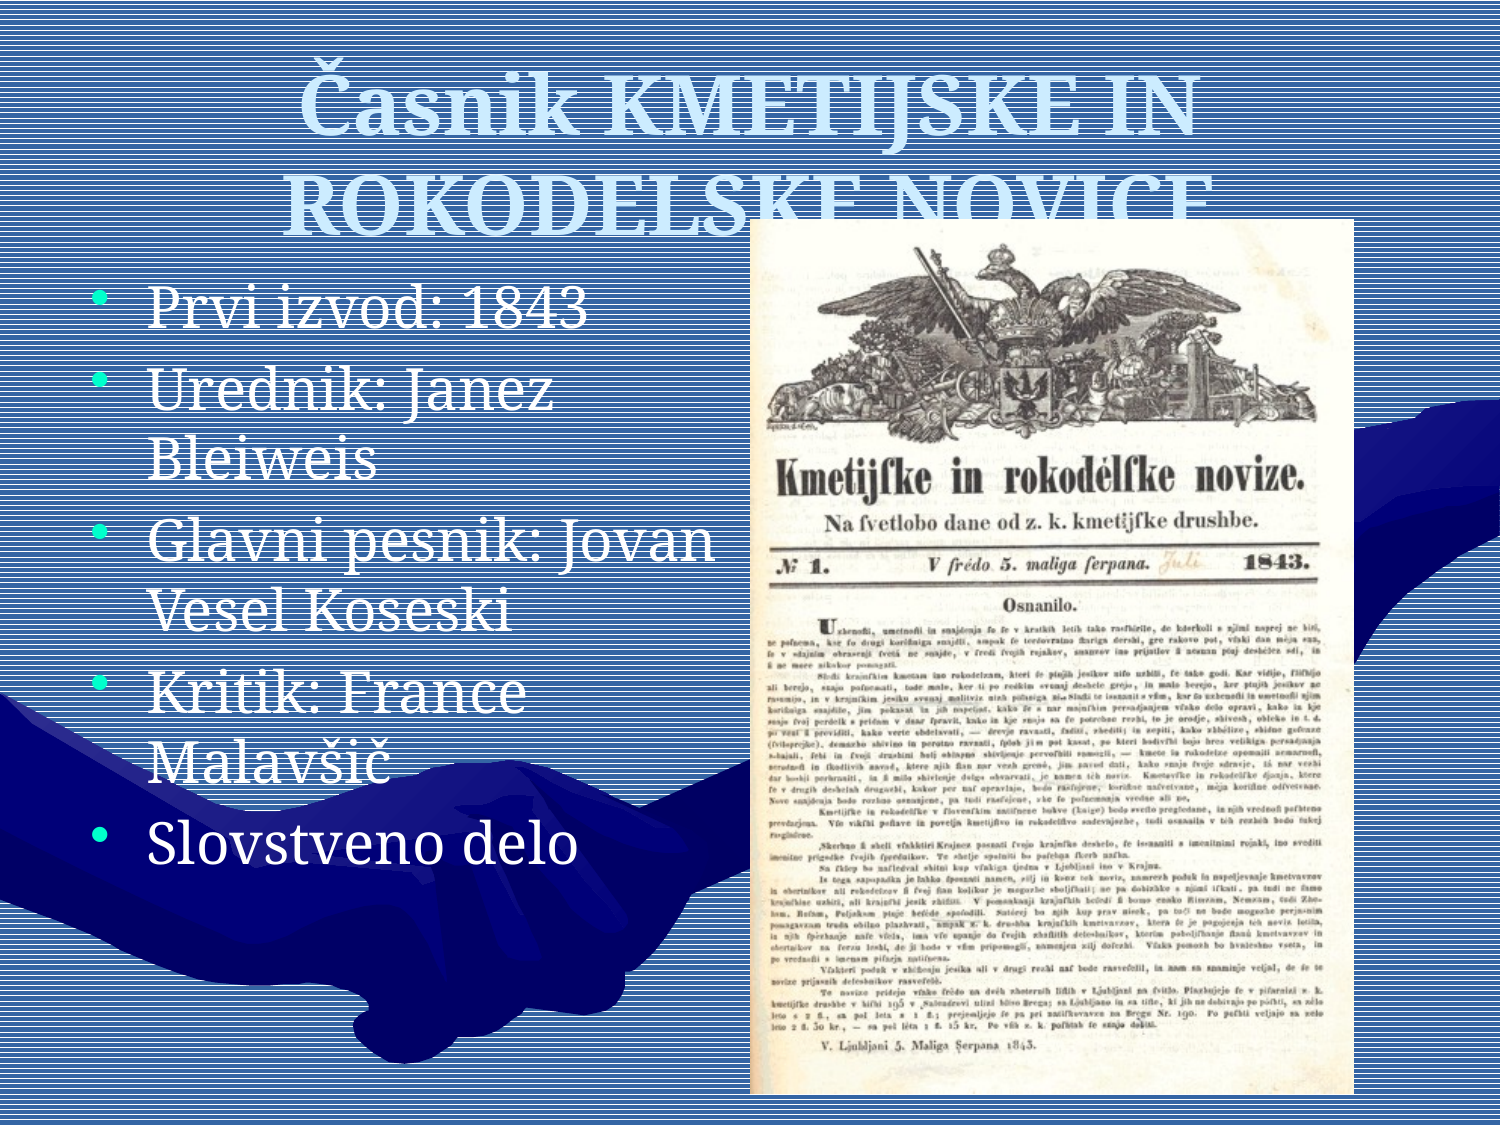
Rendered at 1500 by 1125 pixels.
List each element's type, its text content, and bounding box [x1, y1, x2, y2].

list Prvi izvod: 1843 Urednik: Janez Bleiweis Glavni pesnik: Jovan Vesel Koseski Kritik: France Malavšič Slovstveno delo [75, 262, 738, 1000]
picture [750, 219, 1354, 1094]
title Časnik KMETIJSKE IN ROKODELSKE NOVICE [75, 45, 1425, 233]
